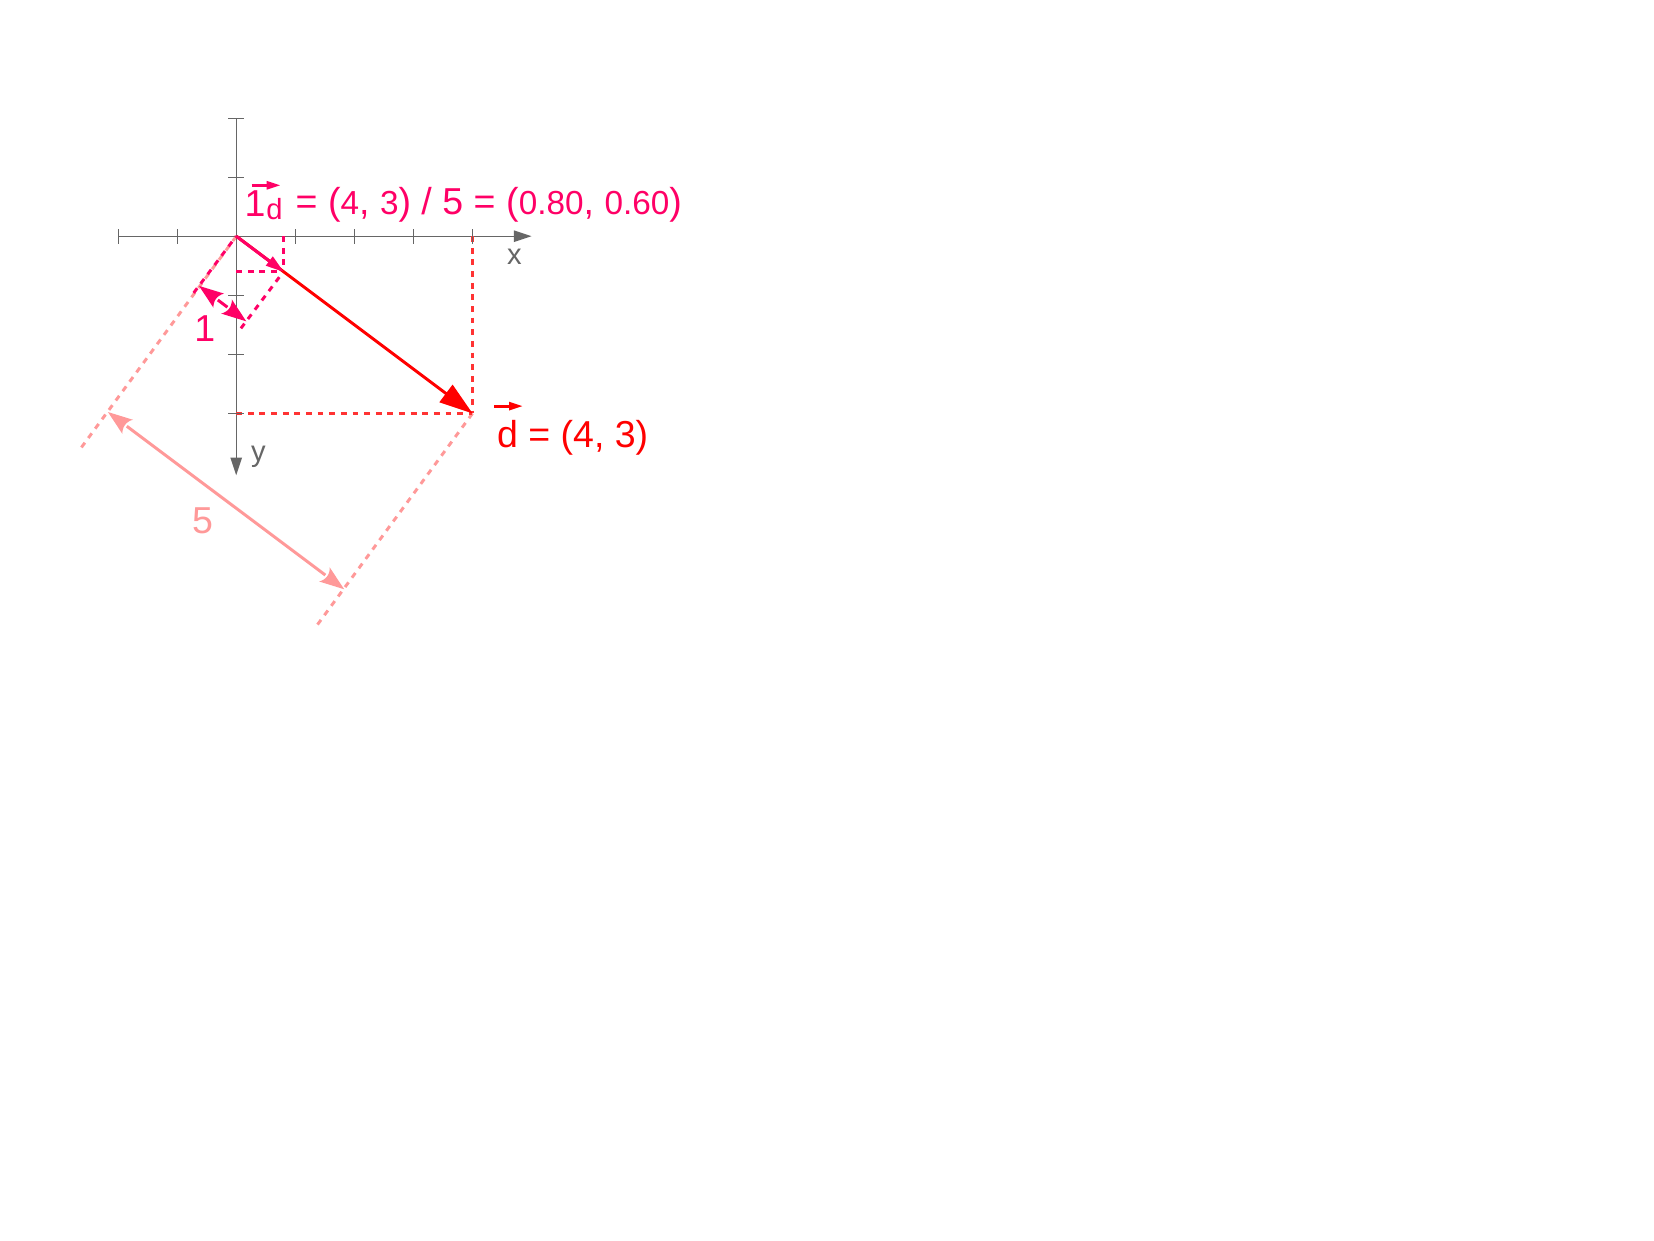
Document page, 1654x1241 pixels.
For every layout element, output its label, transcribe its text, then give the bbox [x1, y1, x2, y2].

text_box d = (4, 3) [482, 406, 689, 463]
text_box y [236, 427, 281, 476]
text_box = (4, 3) / 5 = (0.80, 0.60) [270, 173, 740, 231]
text_box d [296, 237, 303, 243]
text_box 1 [179, 299, 227, 357]
text_box 1 [237, 175, 281, 233]
text_box d [251, 231, 295, 236]
text_box 1 [229, 178, 236, 233]
text_box 5 [177, 492, 224, 550]
text_box d [251, 237, 295, 243]
text_box x [492, 230, 537, 278]
